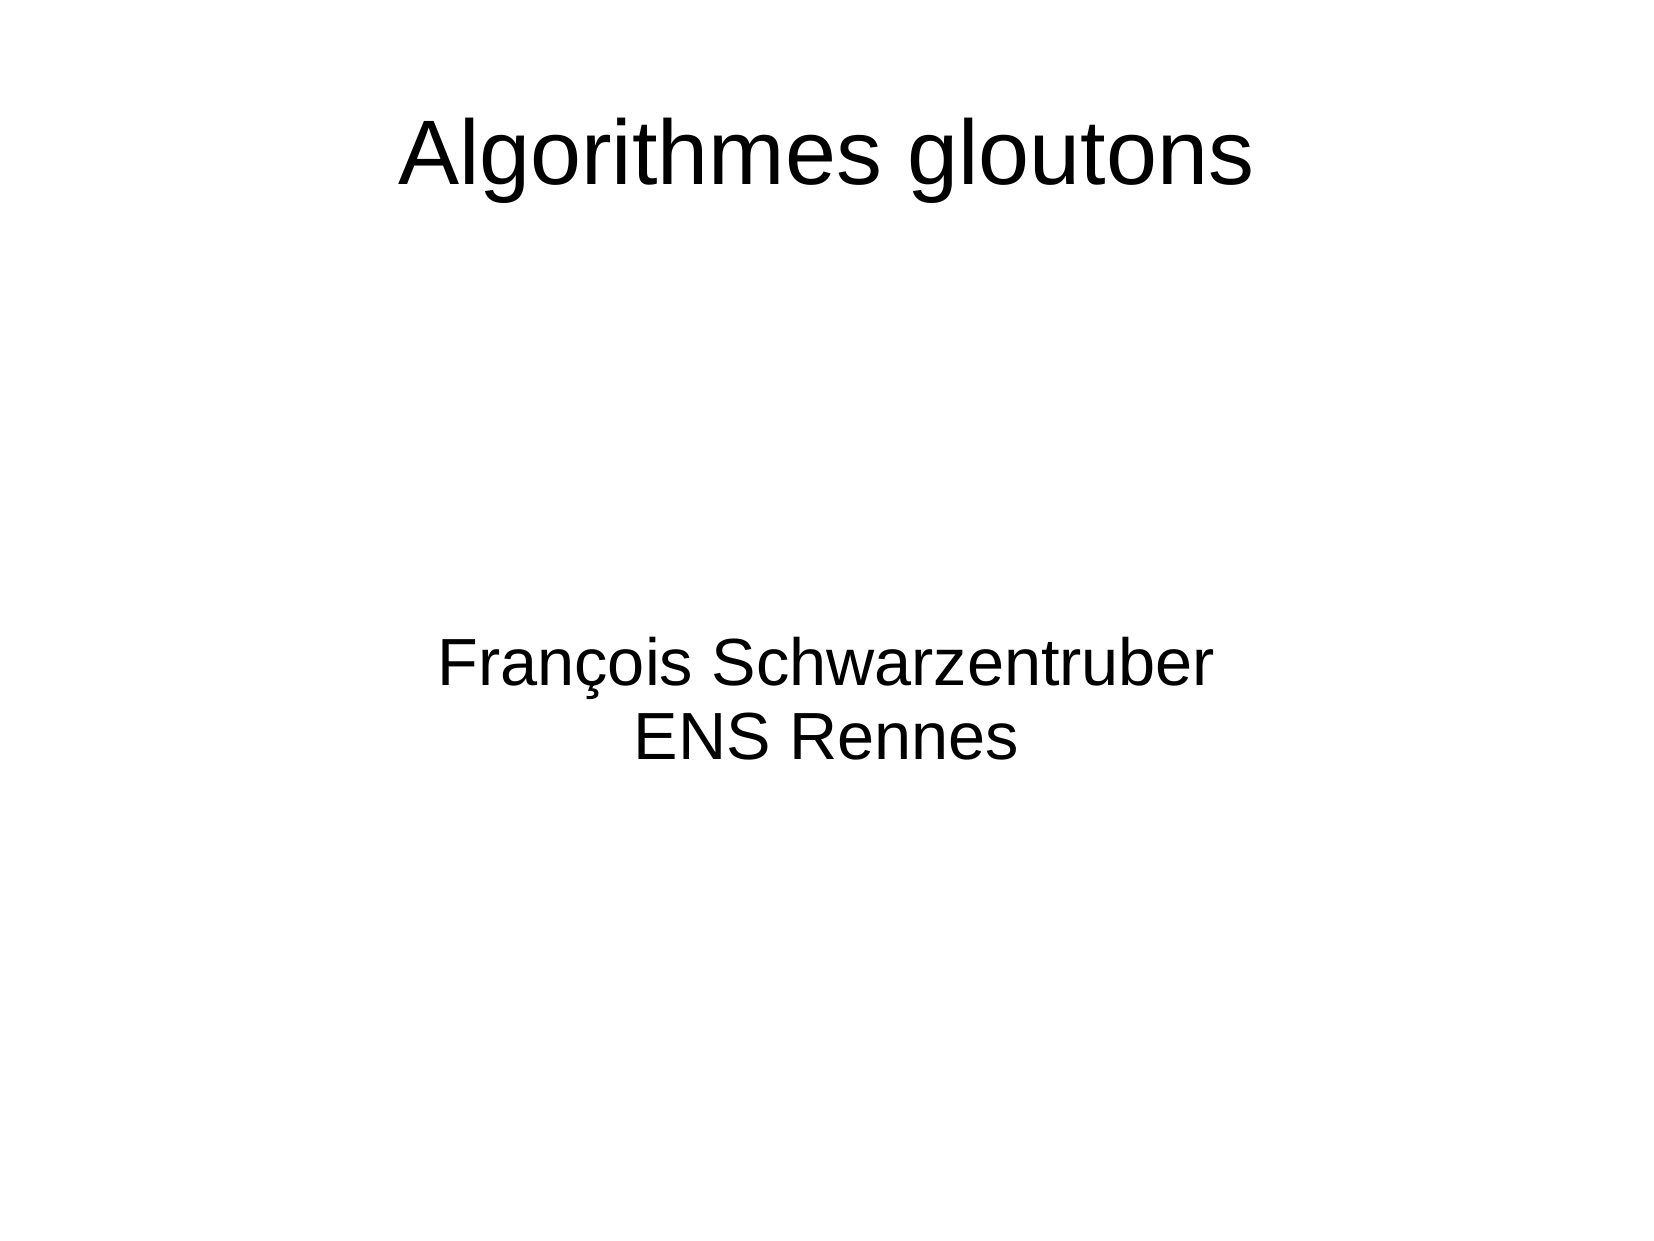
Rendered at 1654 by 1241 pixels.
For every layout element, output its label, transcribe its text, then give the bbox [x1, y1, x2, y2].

subtitle François Schwarzentruber ENS Rennes [82, 290, 1571, 1109]
title Algorithmes gloutons [82, 49, 1571, 257]
